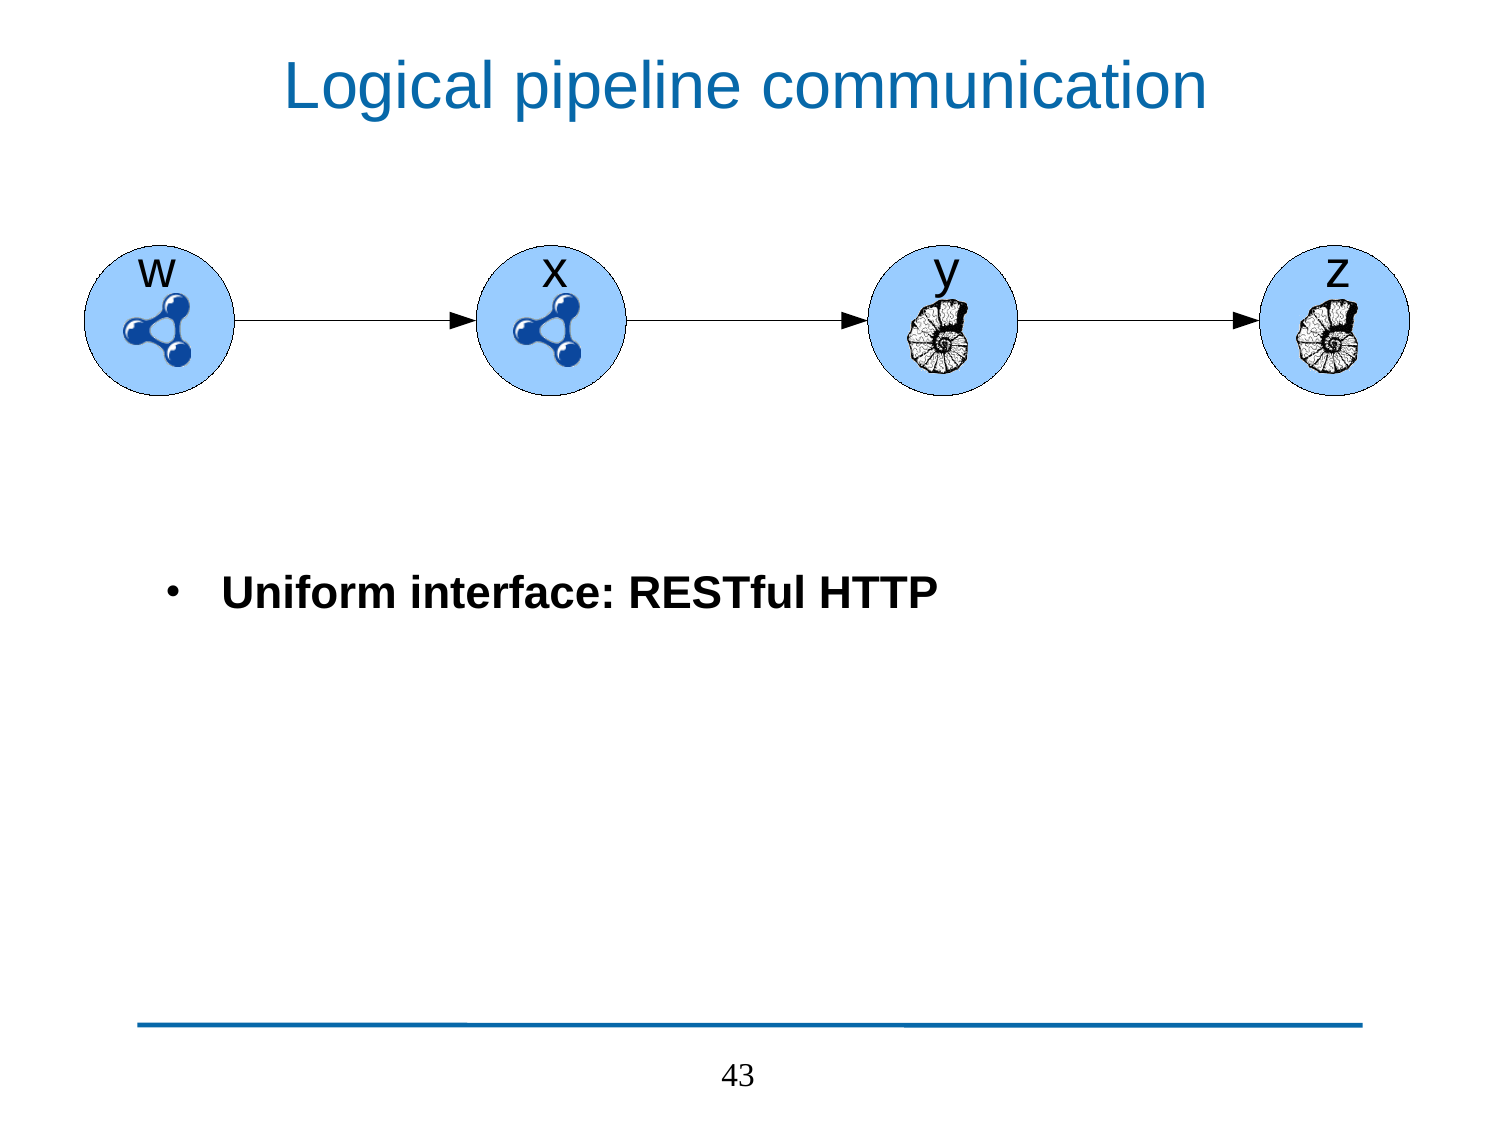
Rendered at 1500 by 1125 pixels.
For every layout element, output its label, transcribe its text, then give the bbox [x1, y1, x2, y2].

text_box w [123, 227, 191, 293]
picture [907, 299, 968, 374]
text_box y [918, 227, 975, 306]
text_box [84, 252, 235, 396]
list Uniform interface: RESTful HTTP [142, 510, 1471, 1035]
title Logical pipeline communication [70, 7, 1423, 130]
text_box z [1310, 227, 1367, 306]
text_box [867, 249, 1018, 396]
text_box x [527, 227, 583, 306]
text_box [476, 249, 627, 396]
picture [513, 293, 581, 368]
picture [1296, 299, 1358, 374]
picture [123, 293, 191, 368]
text_box [1259, 249, 1410, 396]
